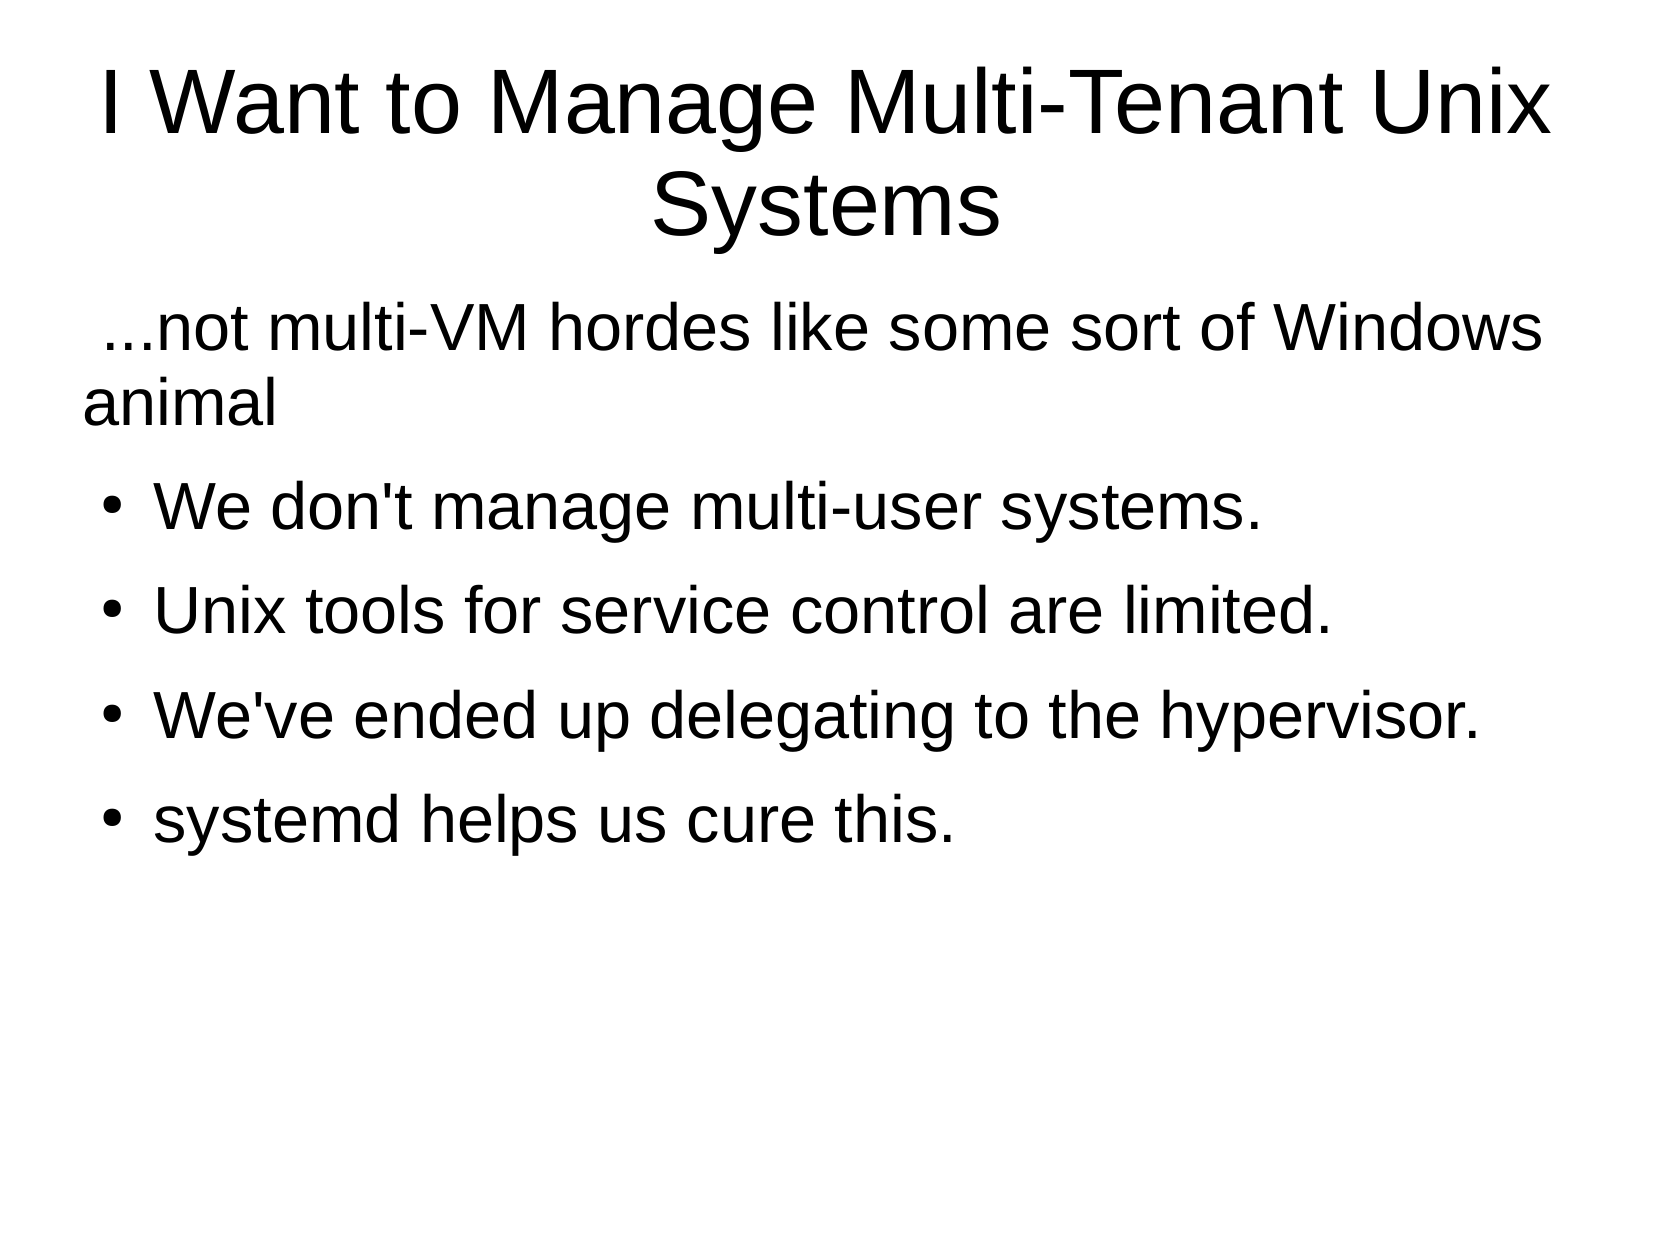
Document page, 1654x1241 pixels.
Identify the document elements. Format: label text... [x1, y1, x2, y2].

list ...not multi-VM hordes like some sort of Windows animal We don't manage multi-user systems. Unix tools for service control are limited. We've ended up delegating to the hypervisor. systemd helps us cure this. [82, 290, 1571, 1010]
title I Want to Manage Multi-Tenant Unix Systems [82, 49, 1571, 257]
